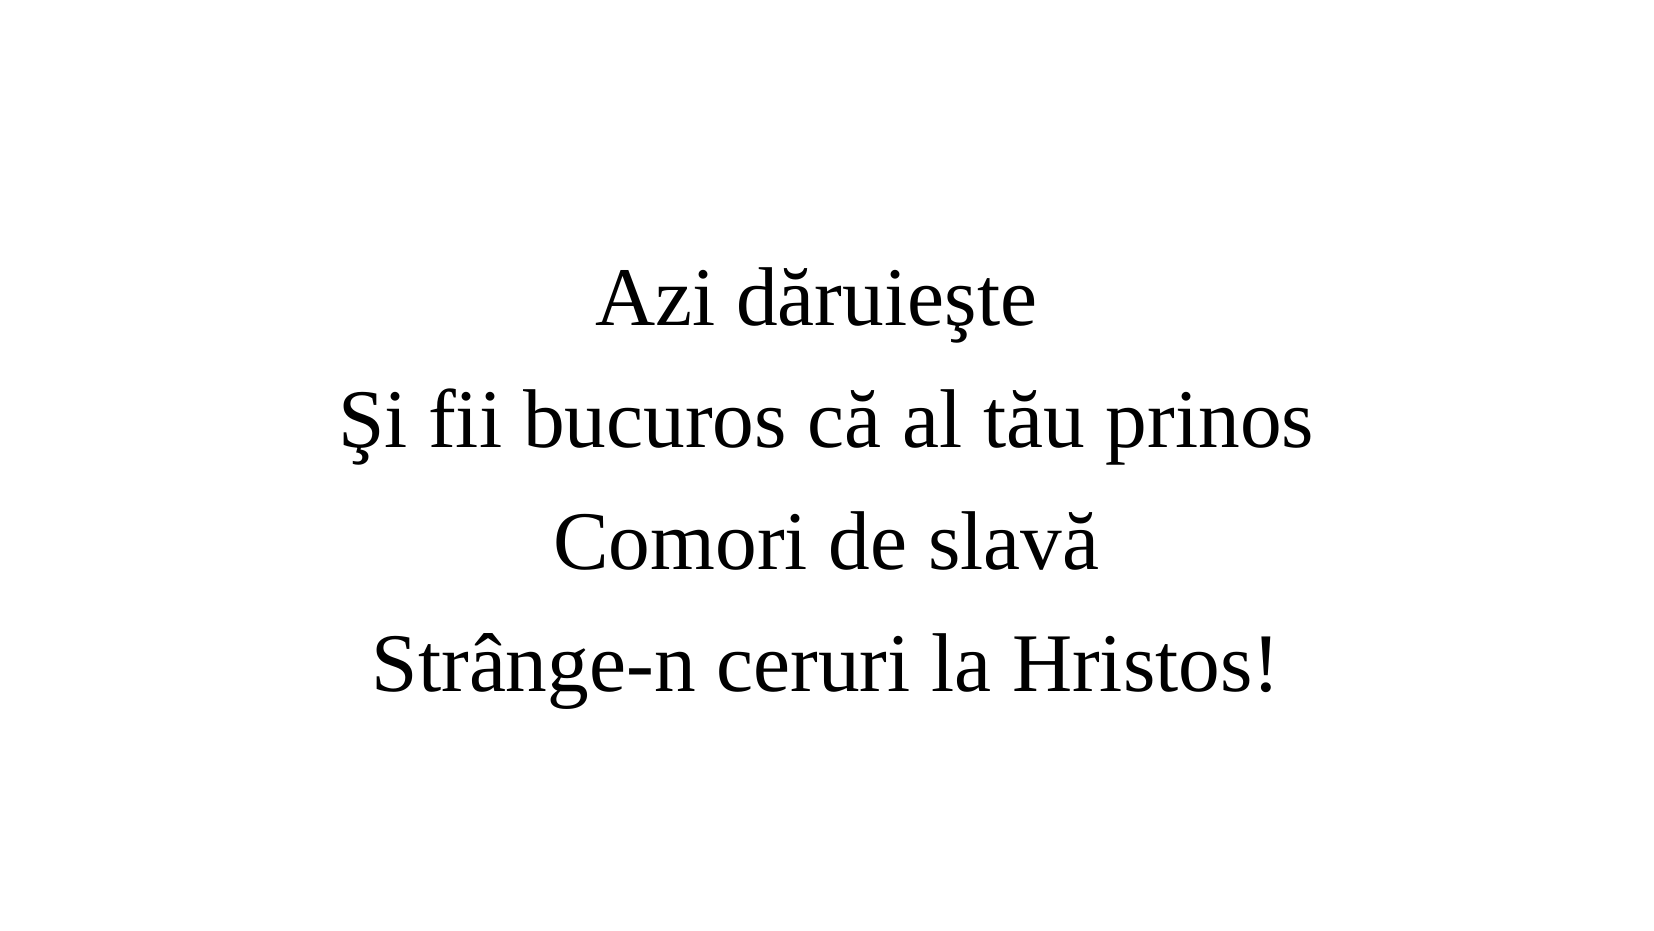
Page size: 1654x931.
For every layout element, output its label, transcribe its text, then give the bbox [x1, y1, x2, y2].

subtitle Azi dăruieşte Şi fii bucuros că al tău prinos Comori de slavă Strânge-n ceruri la Hristos! [118, 238, 1536, 712]
